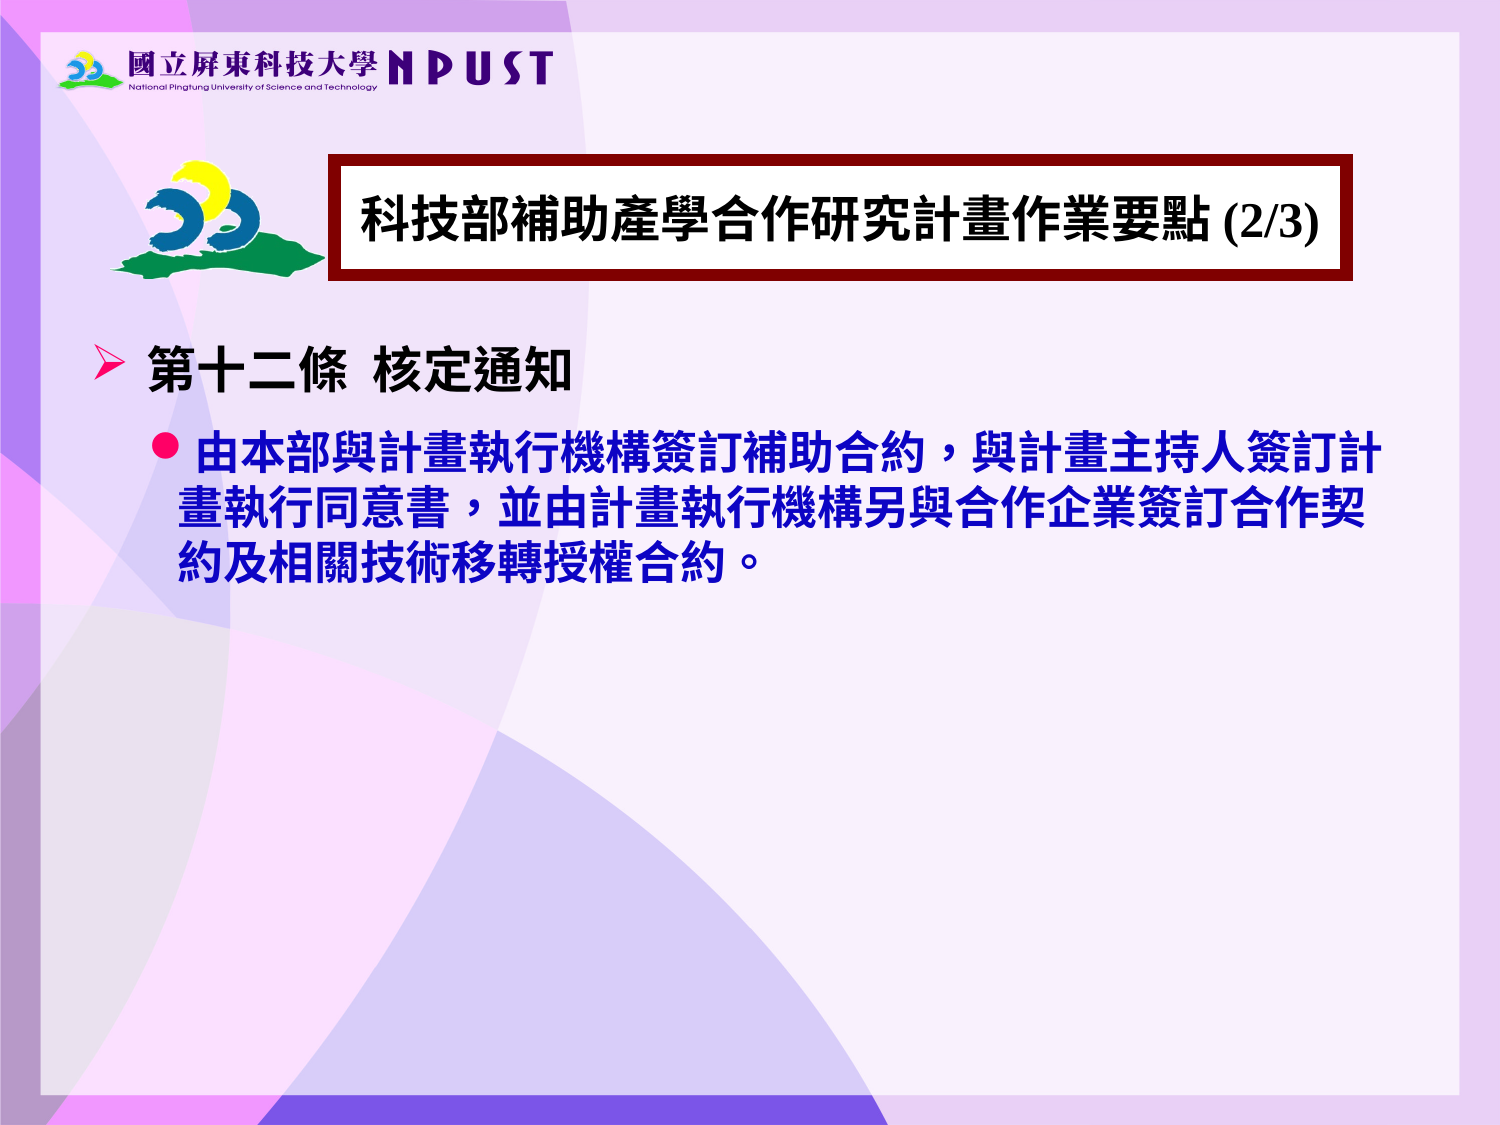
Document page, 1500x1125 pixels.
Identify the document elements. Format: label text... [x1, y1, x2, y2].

picture [0, 0, 1500, 1125]
title 科技部補助產學合作研究計畫作業要點(2/3) [334, 159, 1347, 275]
list 第十二條 核定通知 由本部與計畫執行機構簽訂補助合約，與計畫主持人簽訂計畫執行同意書，並由計畫執行機構另與合作企業簽訂合作契約及相關技術移轉授權合約。 [75, 331, 1425, 1094]
